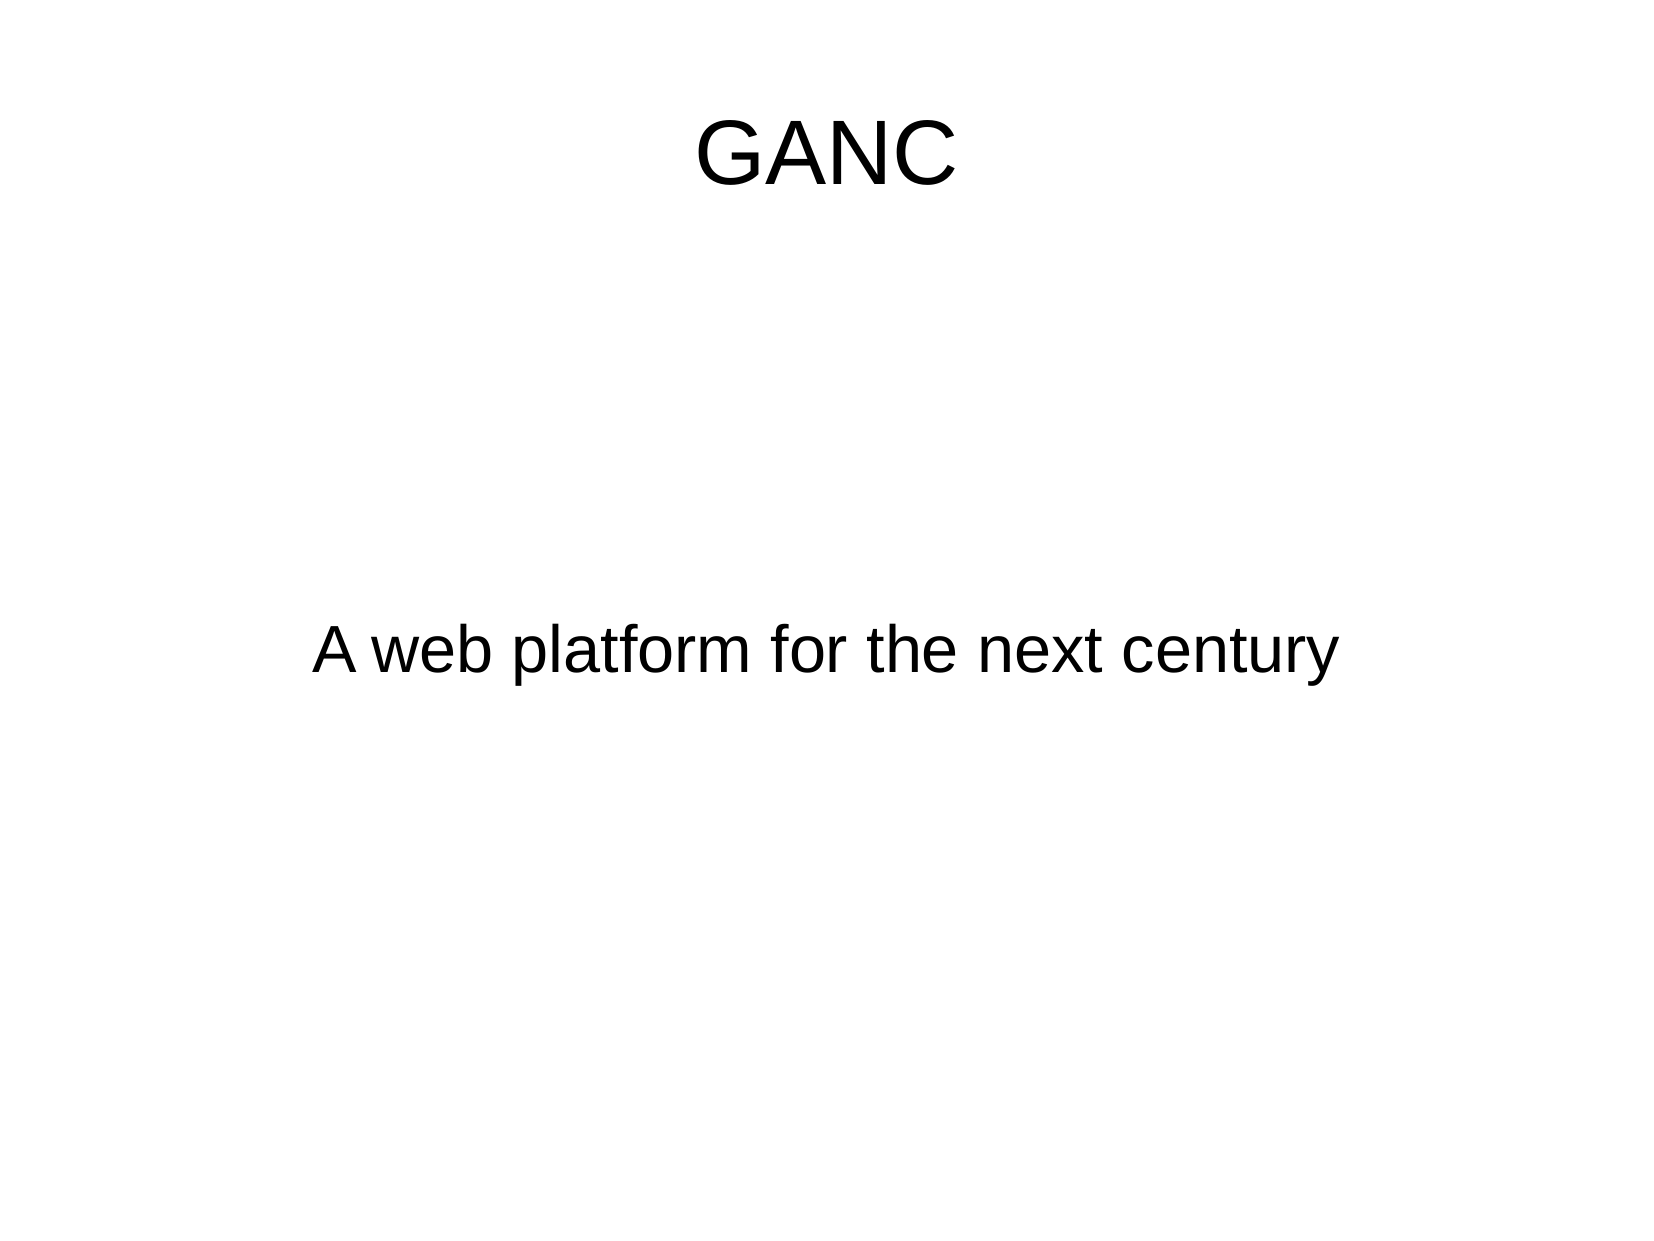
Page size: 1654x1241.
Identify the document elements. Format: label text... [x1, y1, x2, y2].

title GANC [82, 49, 1571, 257]
subtitle A web platform for the next century [82, 290, 1571, 1010]
